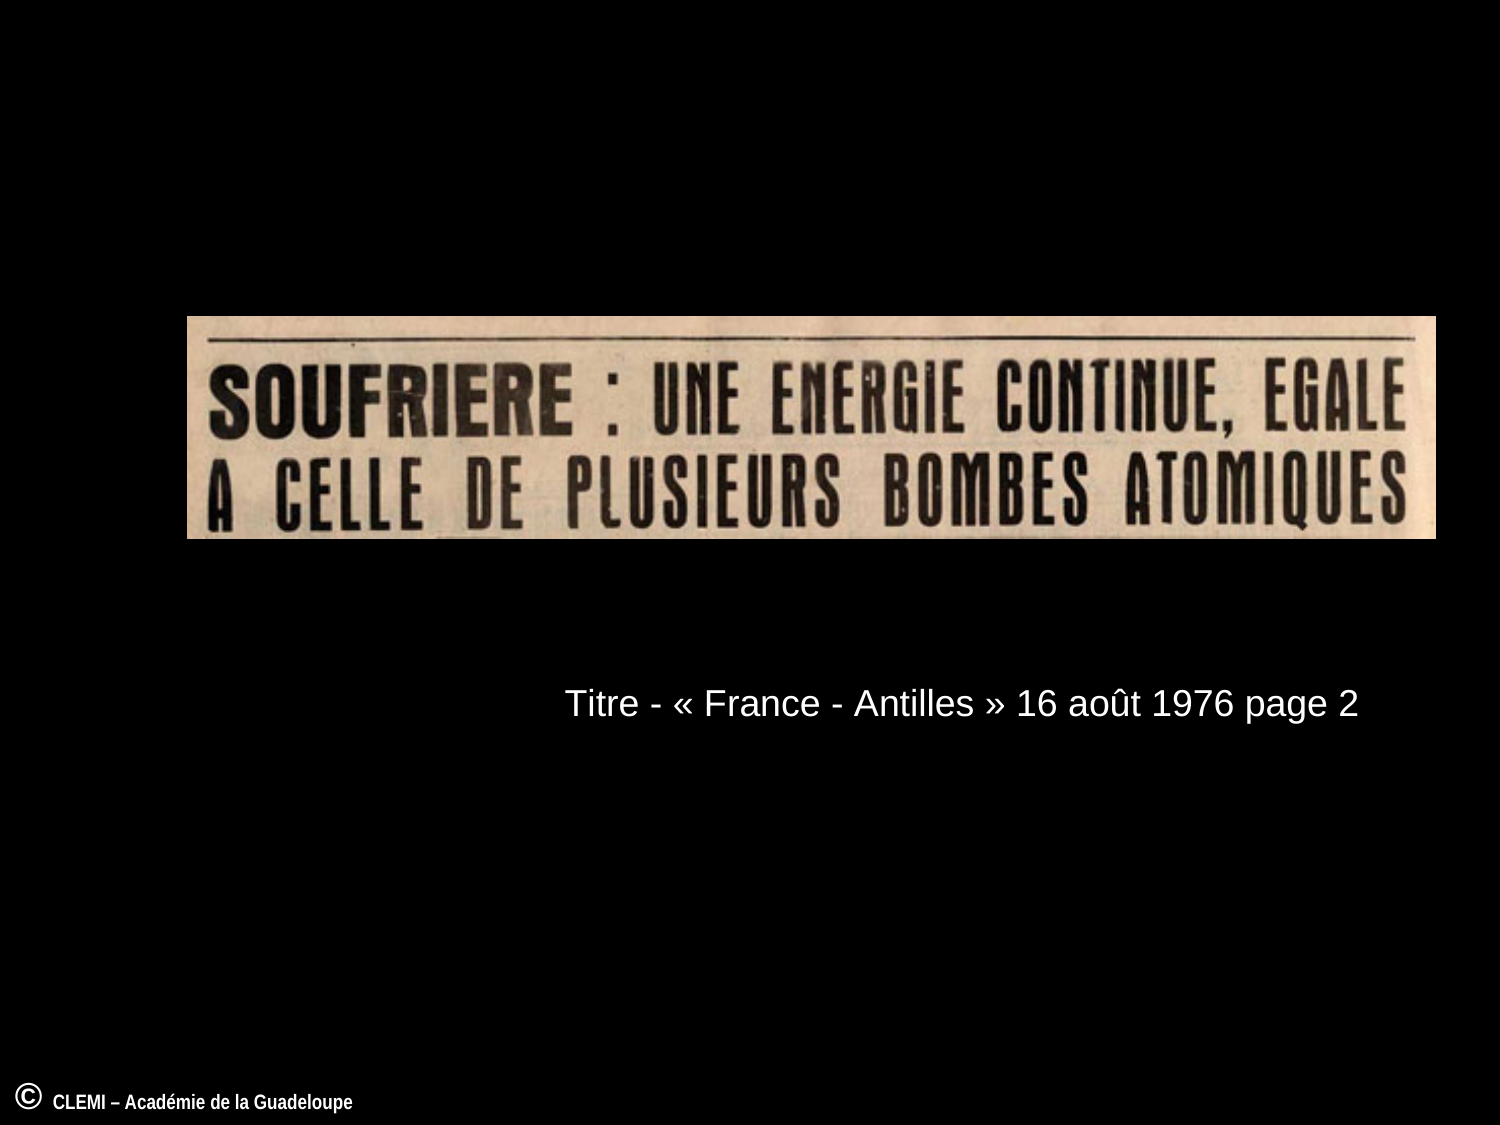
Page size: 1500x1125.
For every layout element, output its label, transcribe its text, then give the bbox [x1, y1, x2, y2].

picture [187, 316, 1436, 540]
text_box © CLEMI – Académie de la Guadeloupe [0, 1067, 575, 1125]
title Titre - « France - Antilles » 16 août 1976 page 2 [492, 667, 1432, 739]
